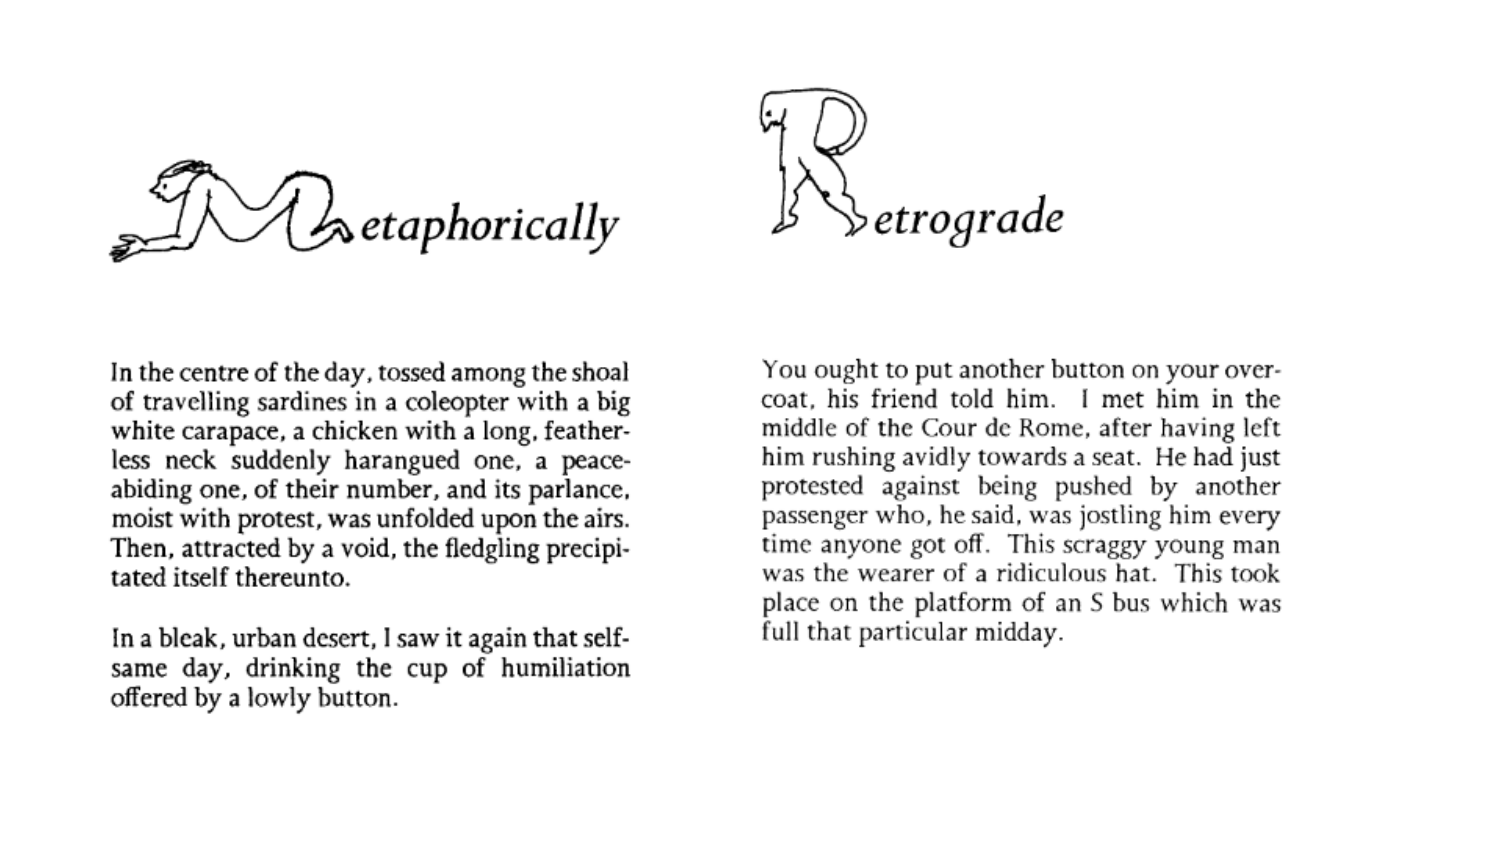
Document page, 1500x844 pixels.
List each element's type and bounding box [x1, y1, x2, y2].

picture [56, 106, 676, 753]
picture [700, 24, 1371, 724]
